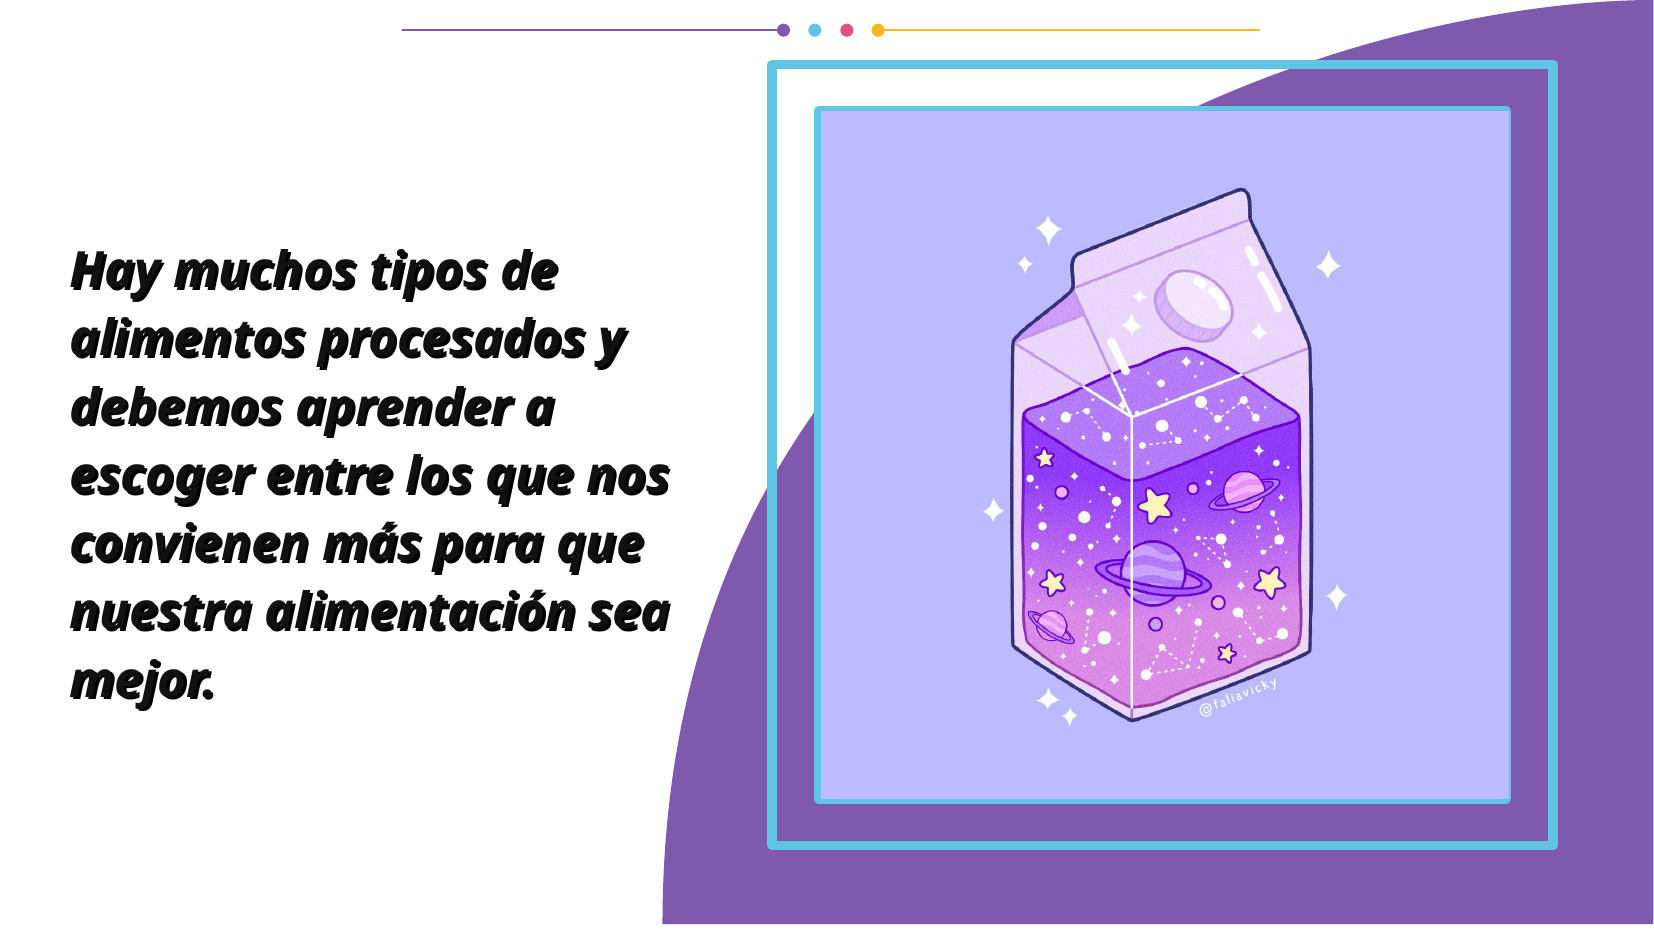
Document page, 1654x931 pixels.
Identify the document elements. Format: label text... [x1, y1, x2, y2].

text_box [820, 111, 1509, 800]
title Hay muchos tipos de alimentos procesados y debemos aprender a escoger entre los que nos convienen más para que nuestra alimentación sea mejor. [69, 174, 709, 772]
